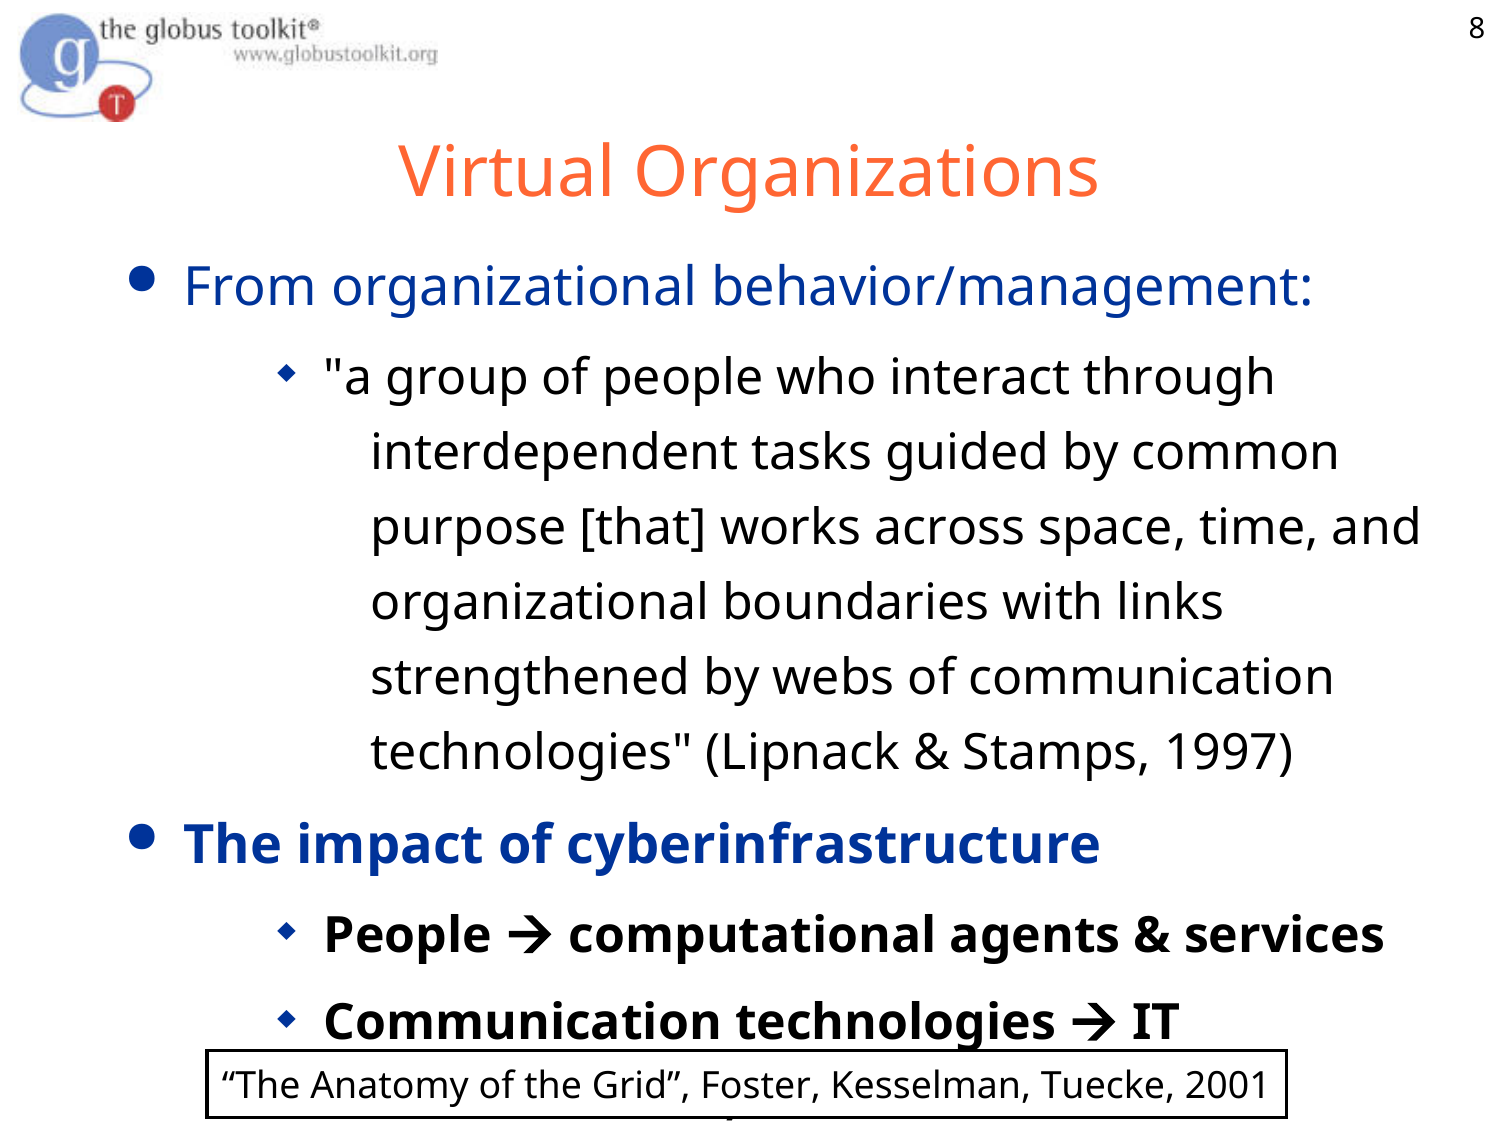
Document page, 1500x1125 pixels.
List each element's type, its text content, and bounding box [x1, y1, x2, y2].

title Virtual Organizations [112, 99, 1388, 225]
list From organizational behavior/management: "a group of people who interact through interdependent tasks guided by common purpose [that] works across space, time, and organizational boundaries with links strengthened by webs of communication technologies" (Lipnack & Stamps, 1997) The impact of cyberinfrastructure People  computational agents & services Communication technologies  IT infrastructure, i.e. Grid [112, 232, 1461, 1036]
text_box “The Anatomy of the Grid”, Foster, Kesselman, Tuecke, 2001 [207, 1050, 1287, 1118]
picture [17, 12, 438, 122]
